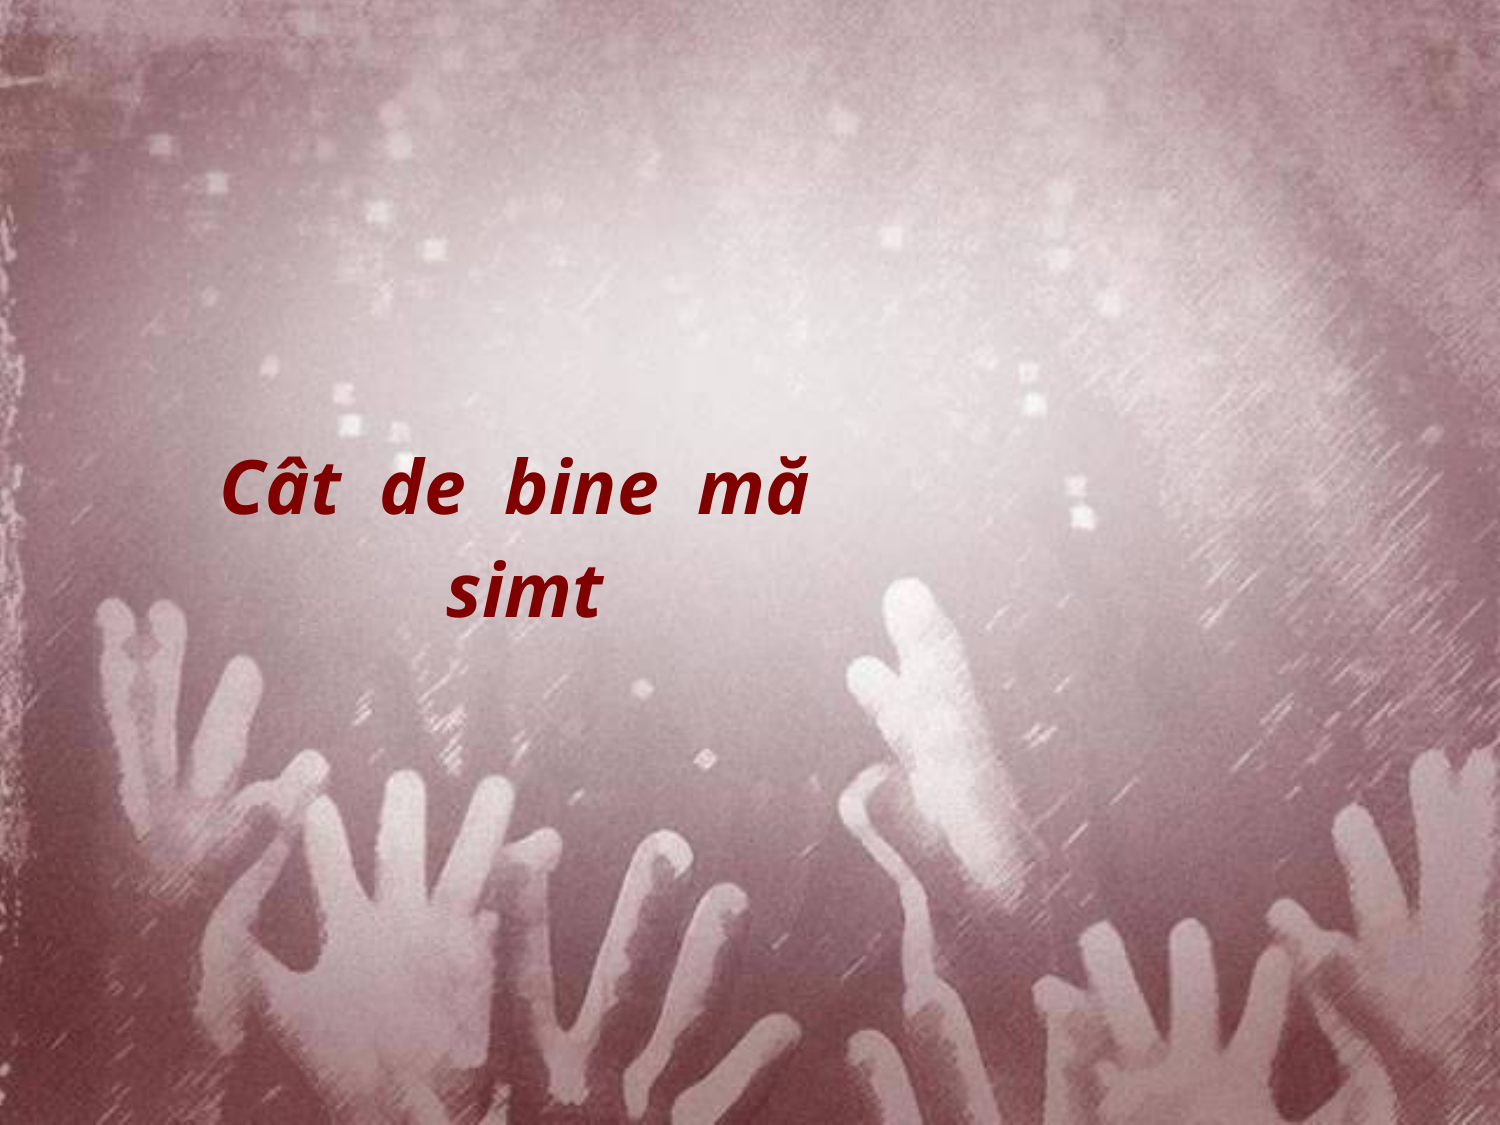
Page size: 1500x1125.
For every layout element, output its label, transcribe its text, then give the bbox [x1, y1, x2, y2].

text_box Cât de bine mă simt [150, 441, 901, 632]
picture [0, 0, 1500, 1125]
